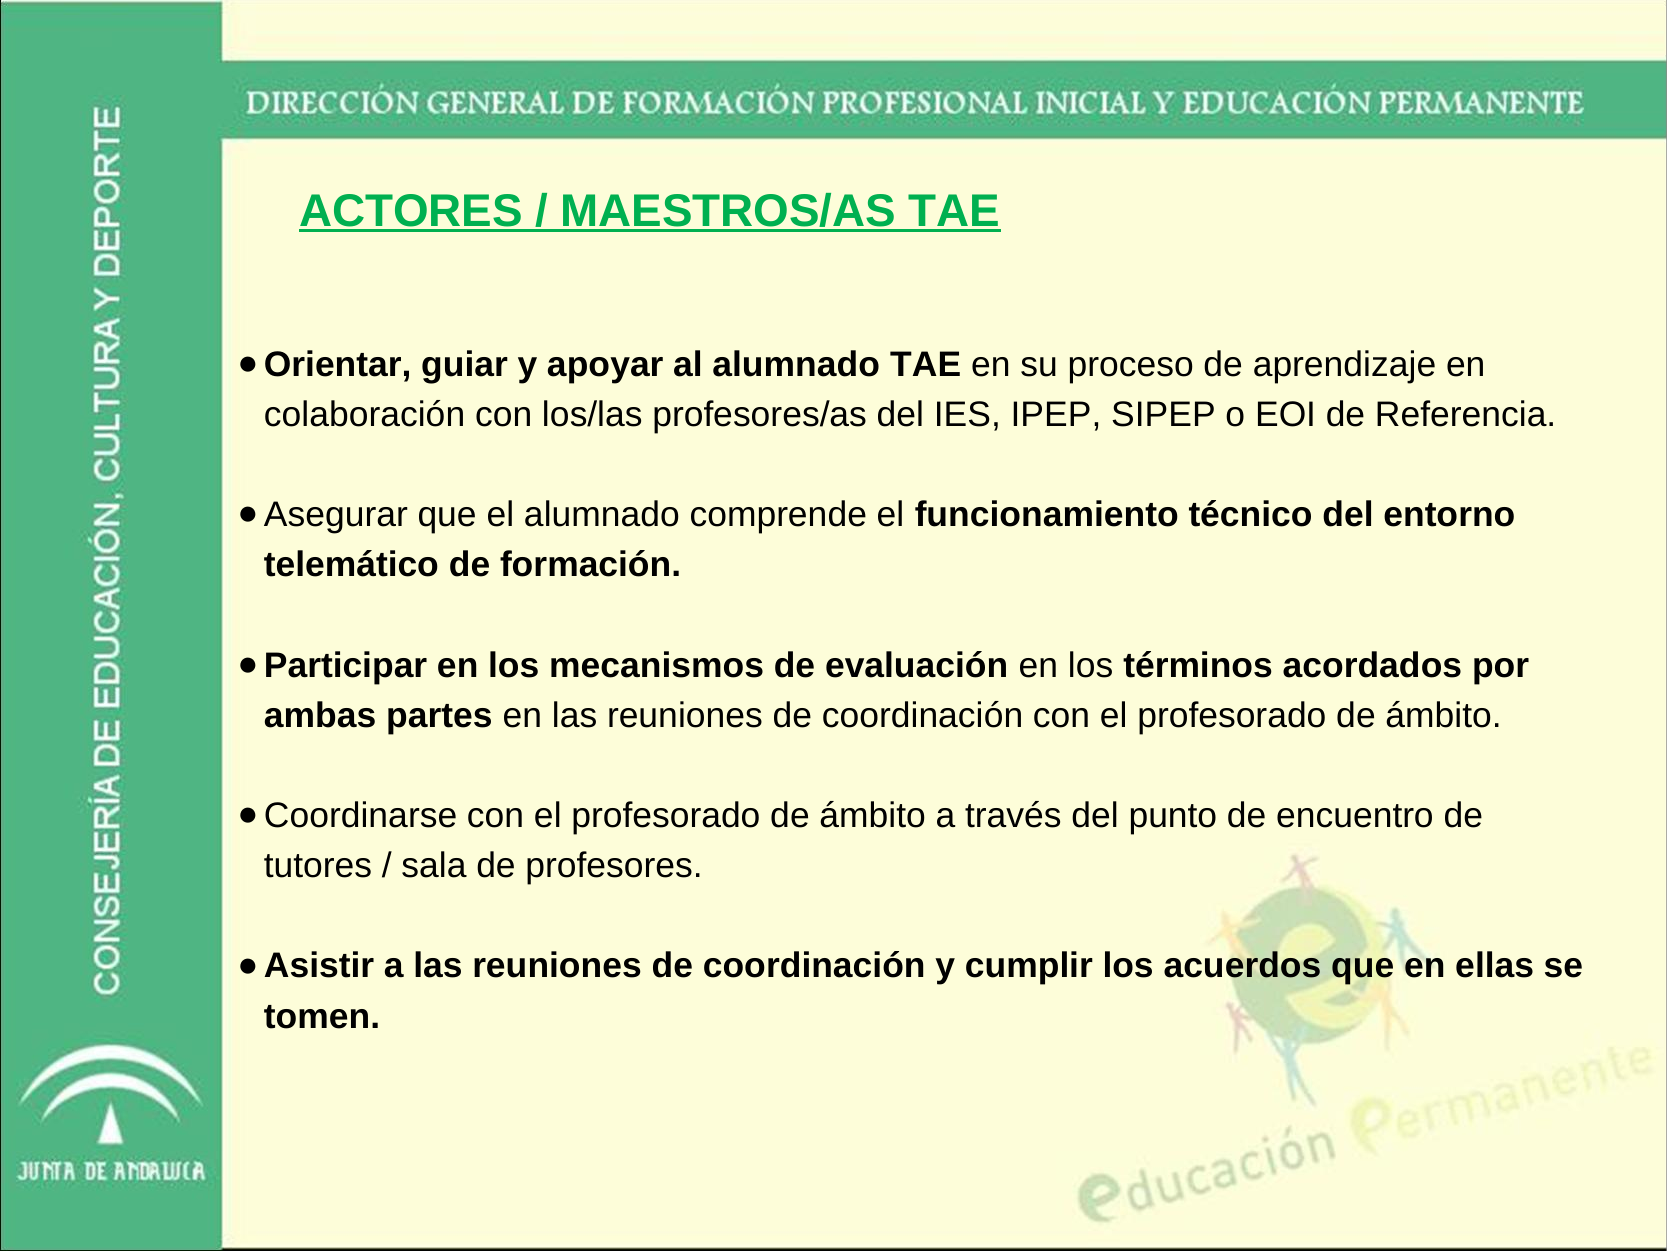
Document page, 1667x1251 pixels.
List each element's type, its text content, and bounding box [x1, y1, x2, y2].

text_box ACTORES / MAESTROS/AS TAE [293, 161, 1622, 233]
text_box Orientar, guiar y apoyar al alumnado TAE en su proceso de aprendizaje en colaboración con los/las profesores/as del IES, IPEP, SIPEP o EOI de Referencia. Asegurar que el alumnado comprende el funcionamiento técnico del entorno telemático de formación. Participar en los mecanismos de evaluación en los términos acordados por ambas partes en las reuniones de coordinación con el profesorado de ámbito. Coordinarse con el profesorado de ámbito a través del punto de encuentro de tutores / sala de profesores. Asistir a las reuniones de coordinación y cumplir los acuerdos que en ellas se tomen. [195, 327, 1623, 891]
picture [0, 0, 1667, 1251]
